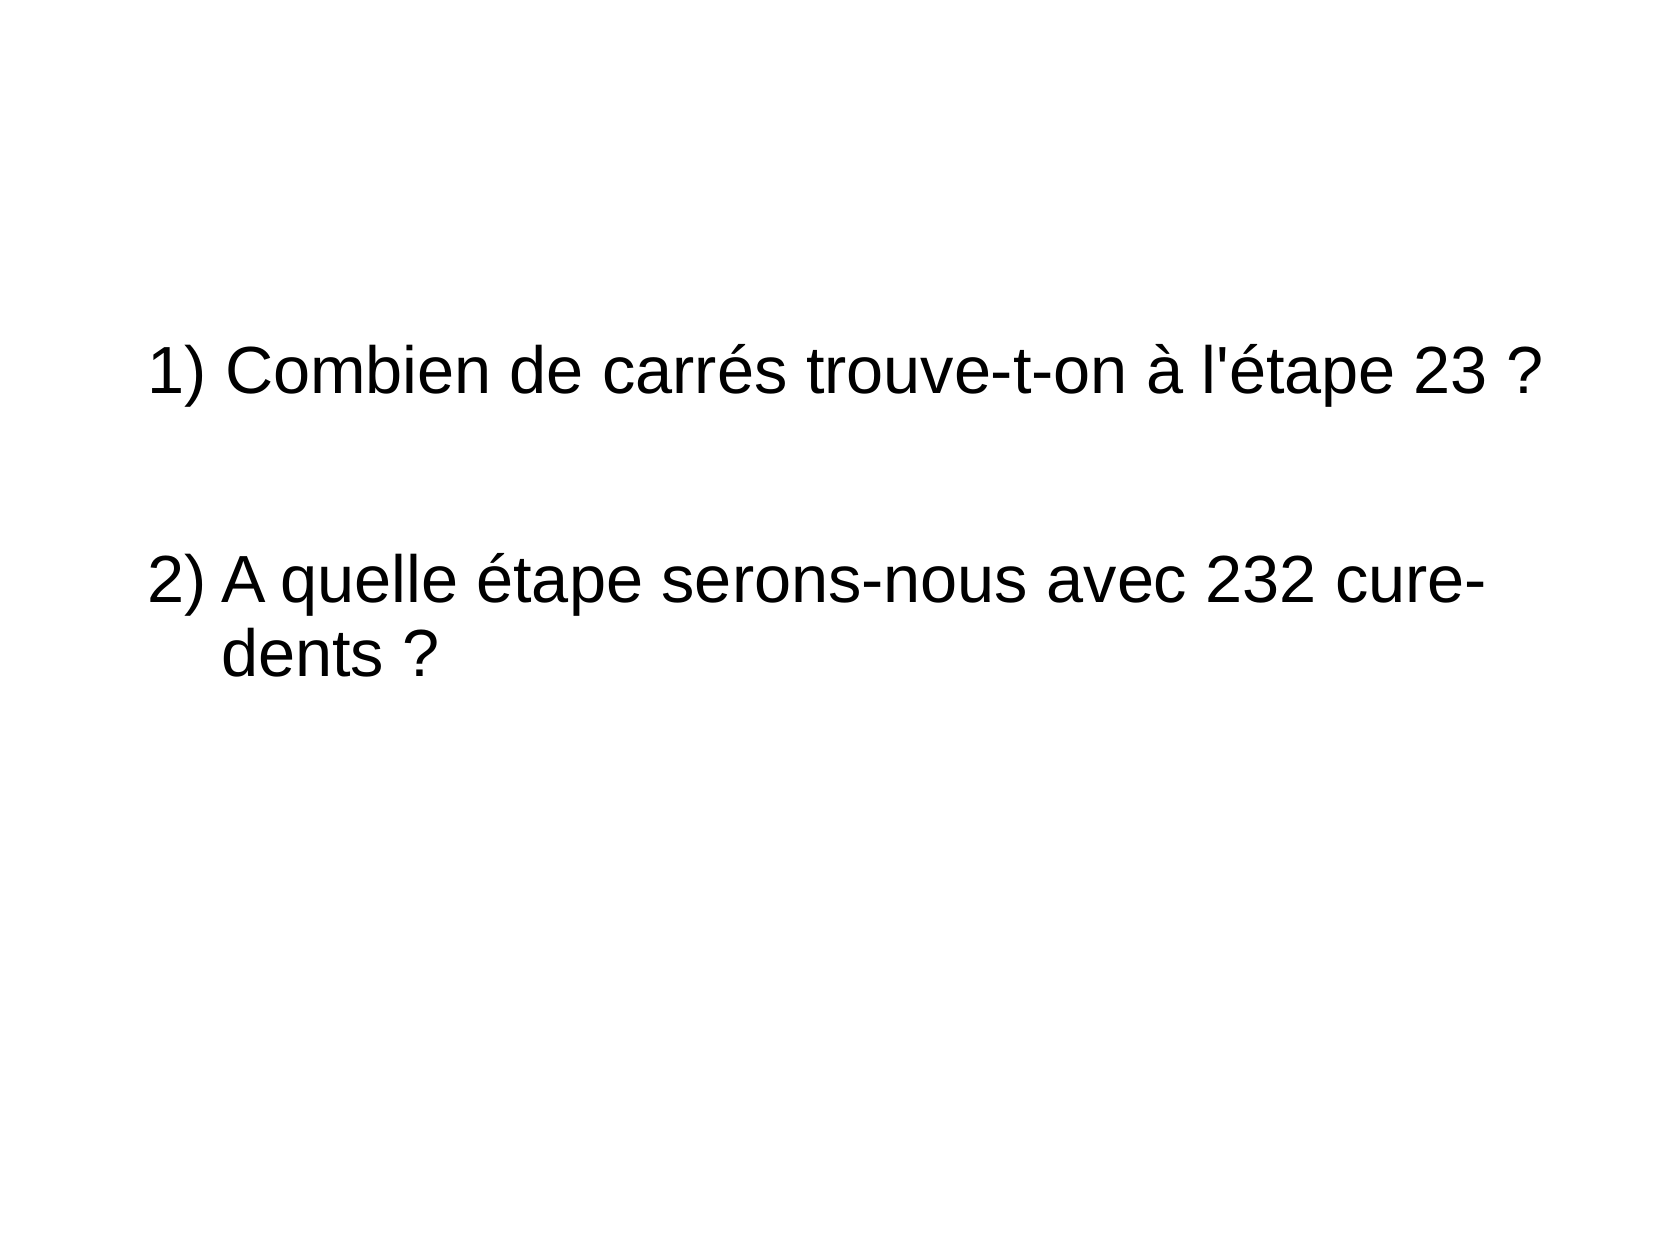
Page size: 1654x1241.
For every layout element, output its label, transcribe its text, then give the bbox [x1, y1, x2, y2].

list 1) Combien de carrés trouve-t-on à l'étape 23 ? 2) A quelle étape serons-nous avec 232 cure- dents ? [76, 333, 1565, 1152]
